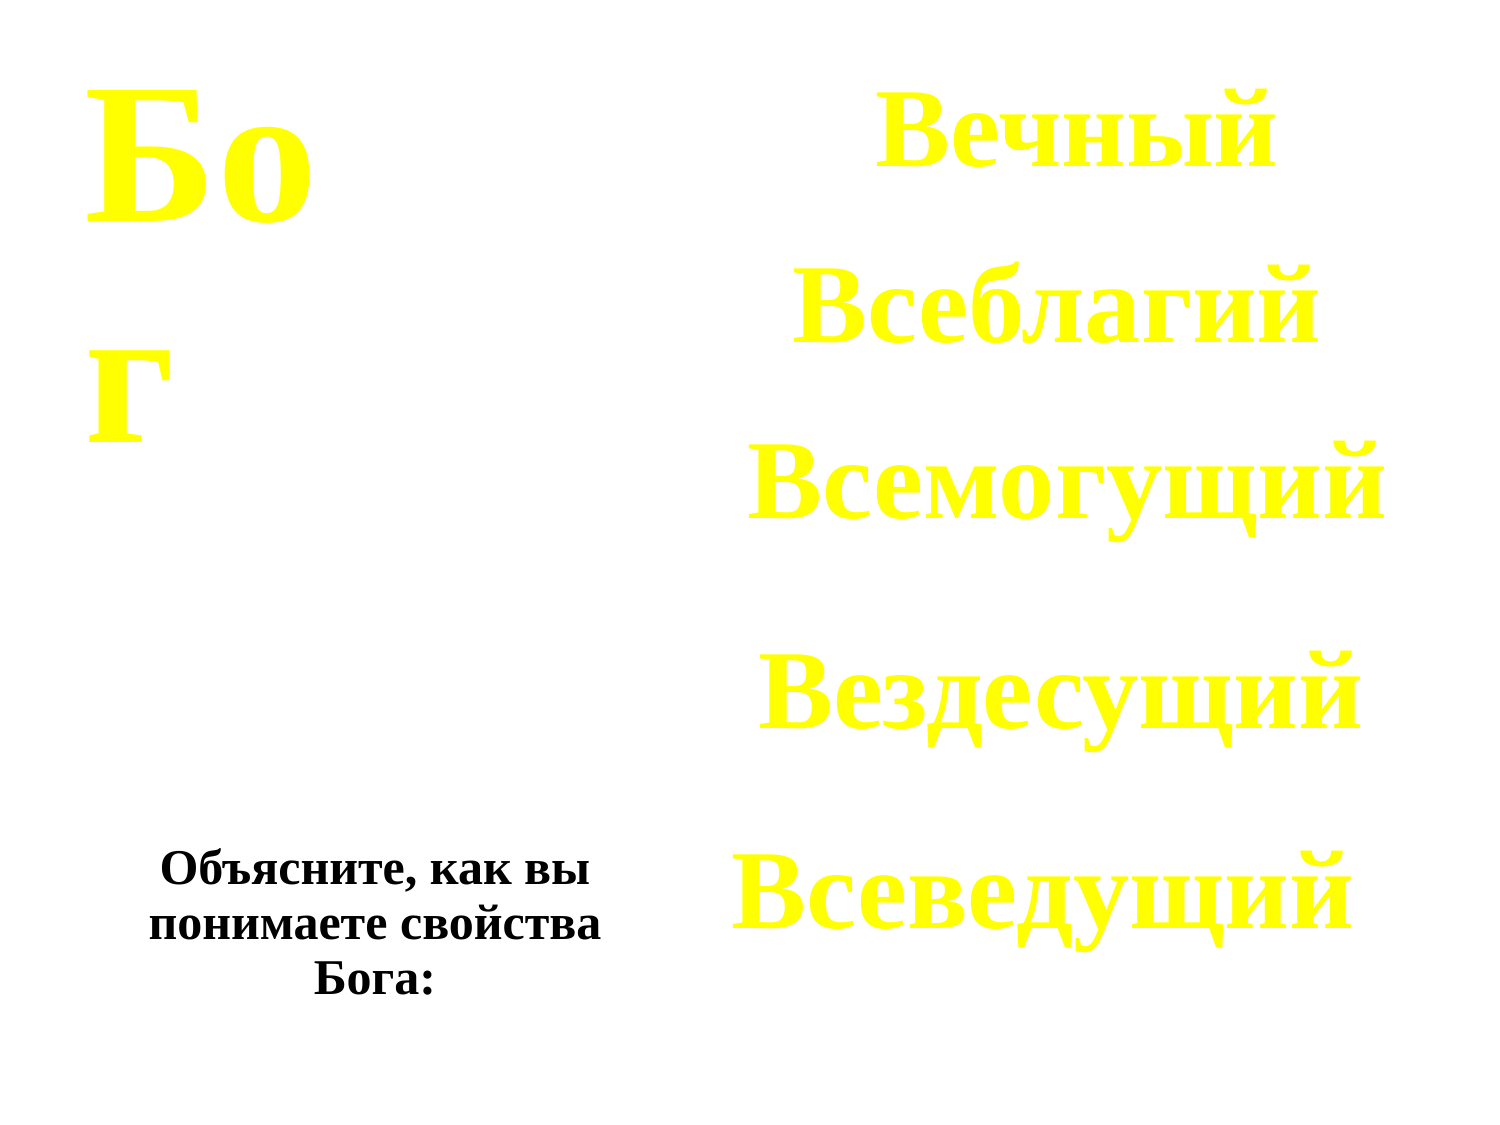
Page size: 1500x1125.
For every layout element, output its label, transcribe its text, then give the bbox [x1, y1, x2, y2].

text_box Бог [70, 35, 422, 494]
text_box Всеведущий [716, 820, 1370, 961]
text_box Всемогущий [732, 410, 1403, 551]
text_box Вечный [861, 58, 1294, 199]
text_box Объясните, как вы понимаете свойства Бога: [70, 831, 680, 1014]
text_box Всеблагий [777, 234, 1337, 375]
text_box Вездесущий [743, 621, 1379, 762]
